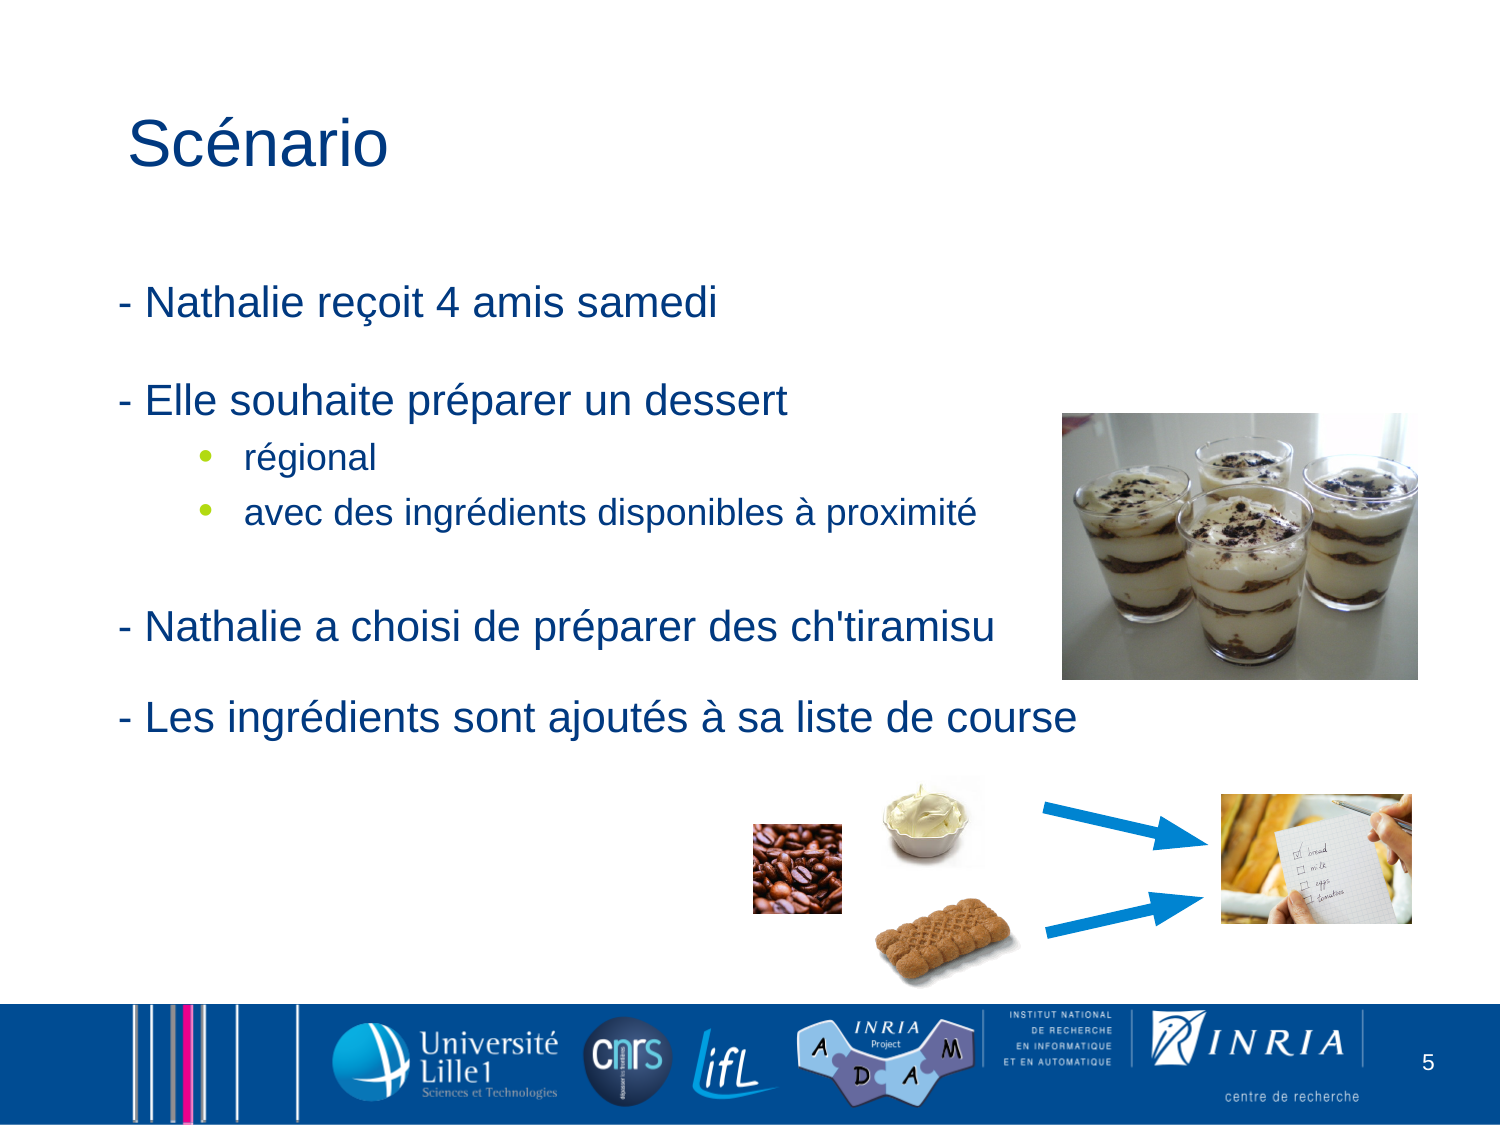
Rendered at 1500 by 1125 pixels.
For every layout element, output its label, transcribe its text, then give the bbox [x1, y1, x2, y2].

picture [1221, 794, 1412, 924]
picture [0, 885, 1500, 1125]
title Scénario [112, 0, 1474, 188]
picture [1062, 413, 1418, 680]
list - Elle souhaite préparer un dessert régional avec des ingrédients disponibles à proximité [103, 363, 1034, 590]
text_box - Nathalie a choisi de préparer des ch'tiramisu [103, 590, 1062, 658]
picture [753, 824, 842, 914]
picture [866, 760, 985, 879]
text_box - Les ingrédients sont ajoutés à sa liste de course [103, 681, 1426, 765]
list - Nathalie reçoit 4 amis samedi [103, 265, 977, 348]
